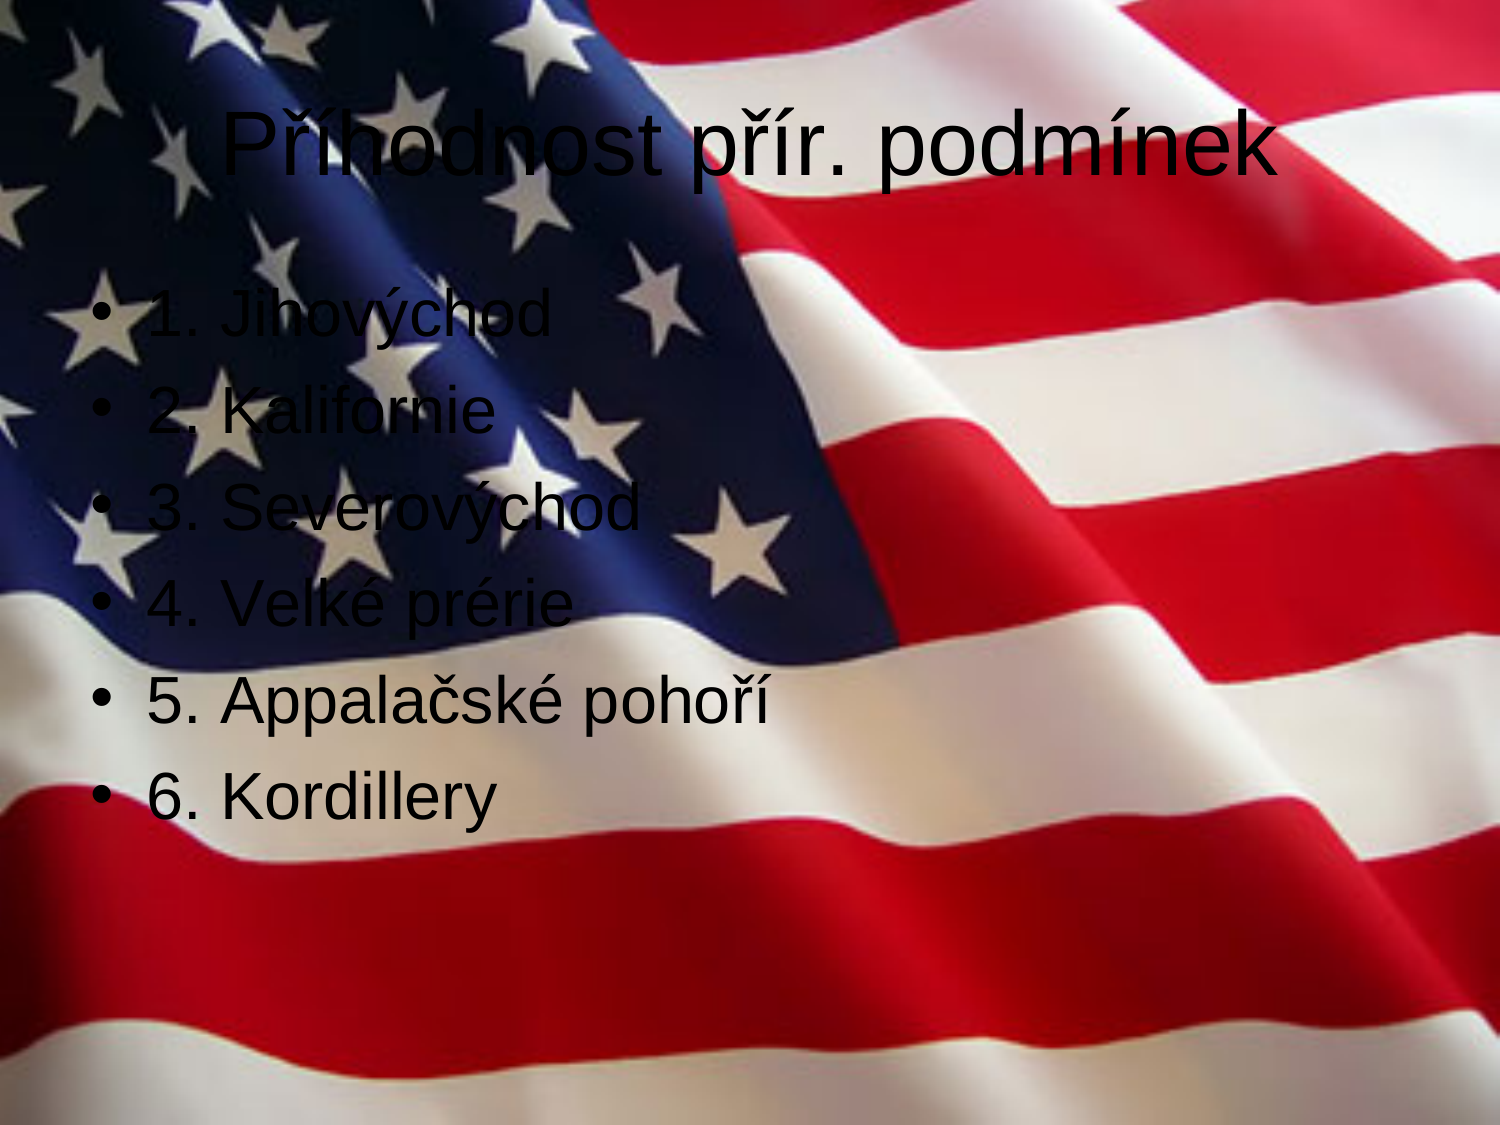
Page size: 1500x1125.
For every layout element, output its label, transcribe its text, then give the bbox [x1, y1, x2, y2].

title Příhodnost přír. podmínek [75, 45, 1426, 233]
picture [0, 0, 1500, 1125]
list 1. Jihovýchod 2. Kalifornie 3. Severovýchod 4. Velké prérie 5. Appalačské pohoří 6. Kordillery [75, 262, 1426, 1006]
